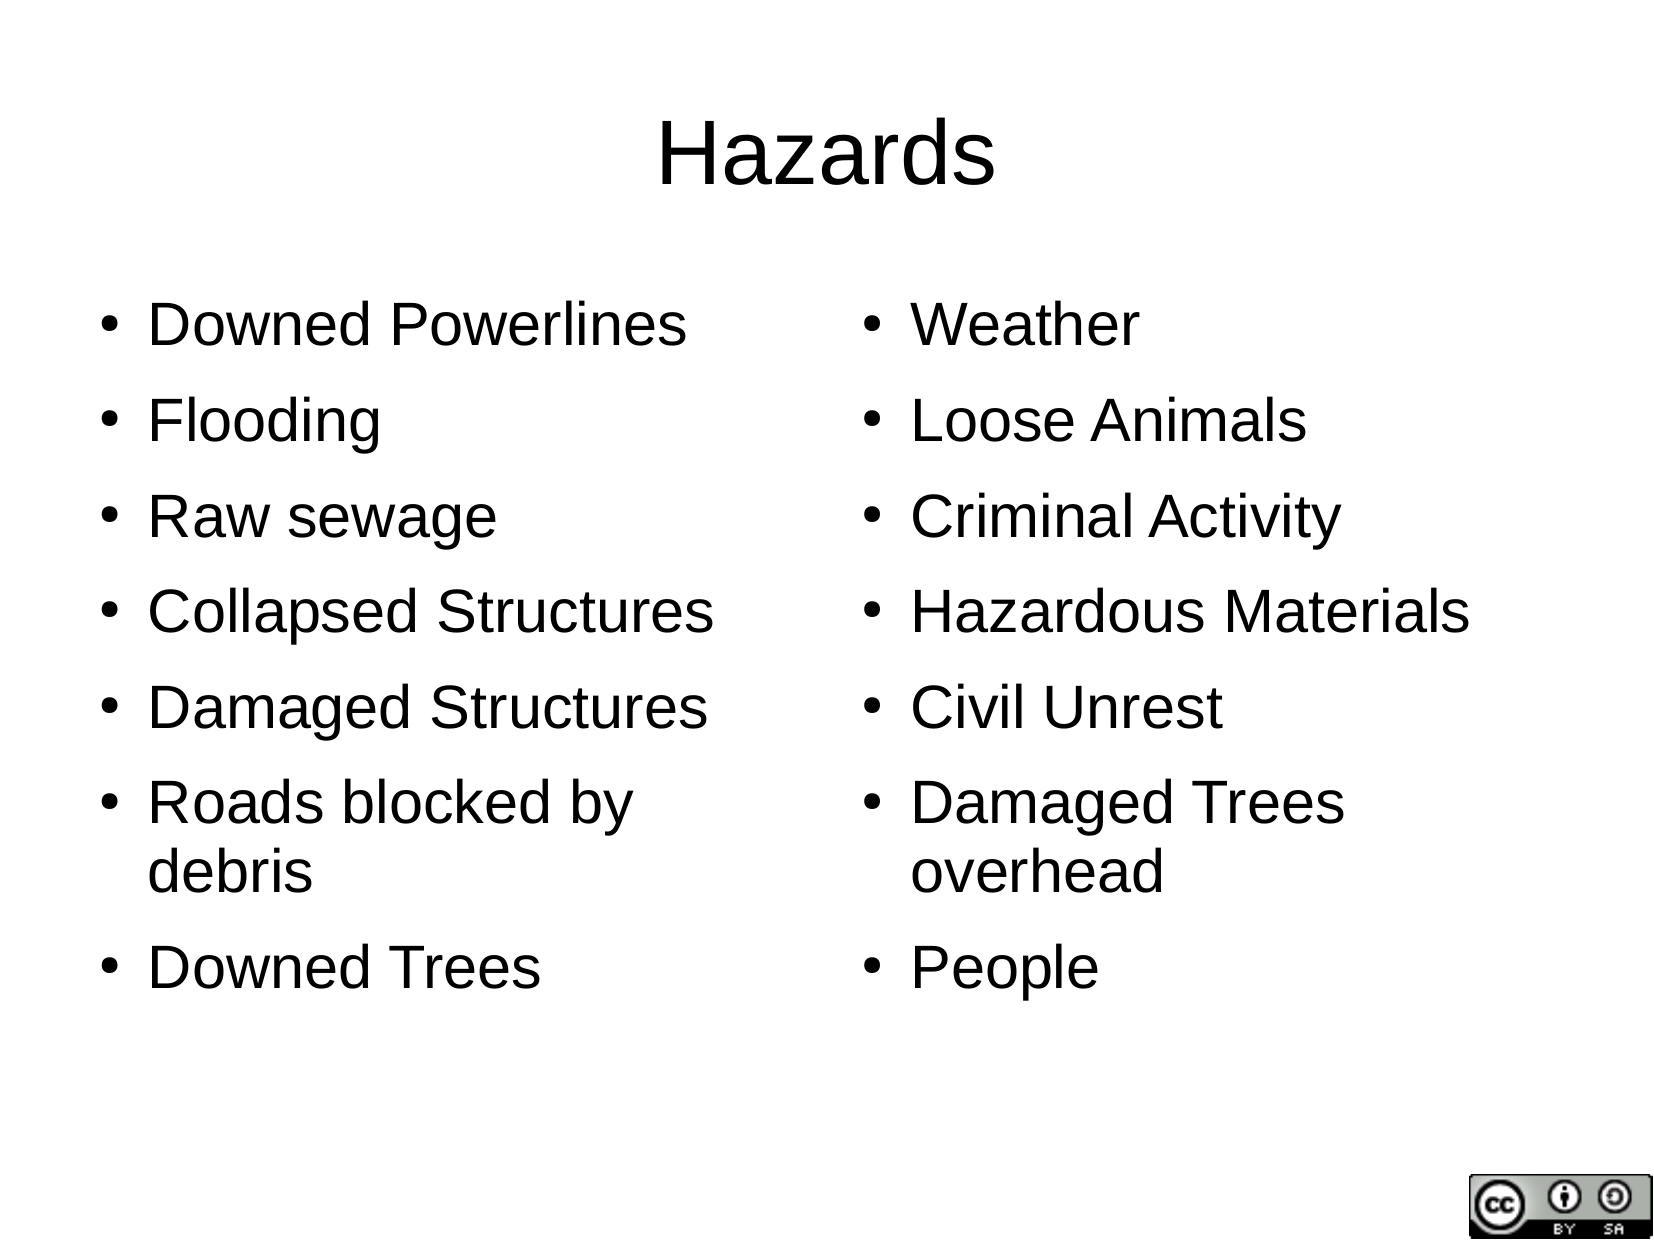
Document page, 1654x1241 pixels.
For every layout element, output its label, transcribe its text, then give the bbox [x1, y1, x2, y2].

list Weather Loose Animals Criminal Activity Hazardous Materials Civil Unrest Damaged Trees overhead People [845, 290, 1572, 1010]
list Downed Powerlines Flooding Raw sewage Collapsed Structures Damaged Structures Roads blocked by debris Downed Trees [82, 290, 809, 1010]
title Hazards [82, 49, 1571, 257]
picture [1469, 1174, 1653, 1239]
